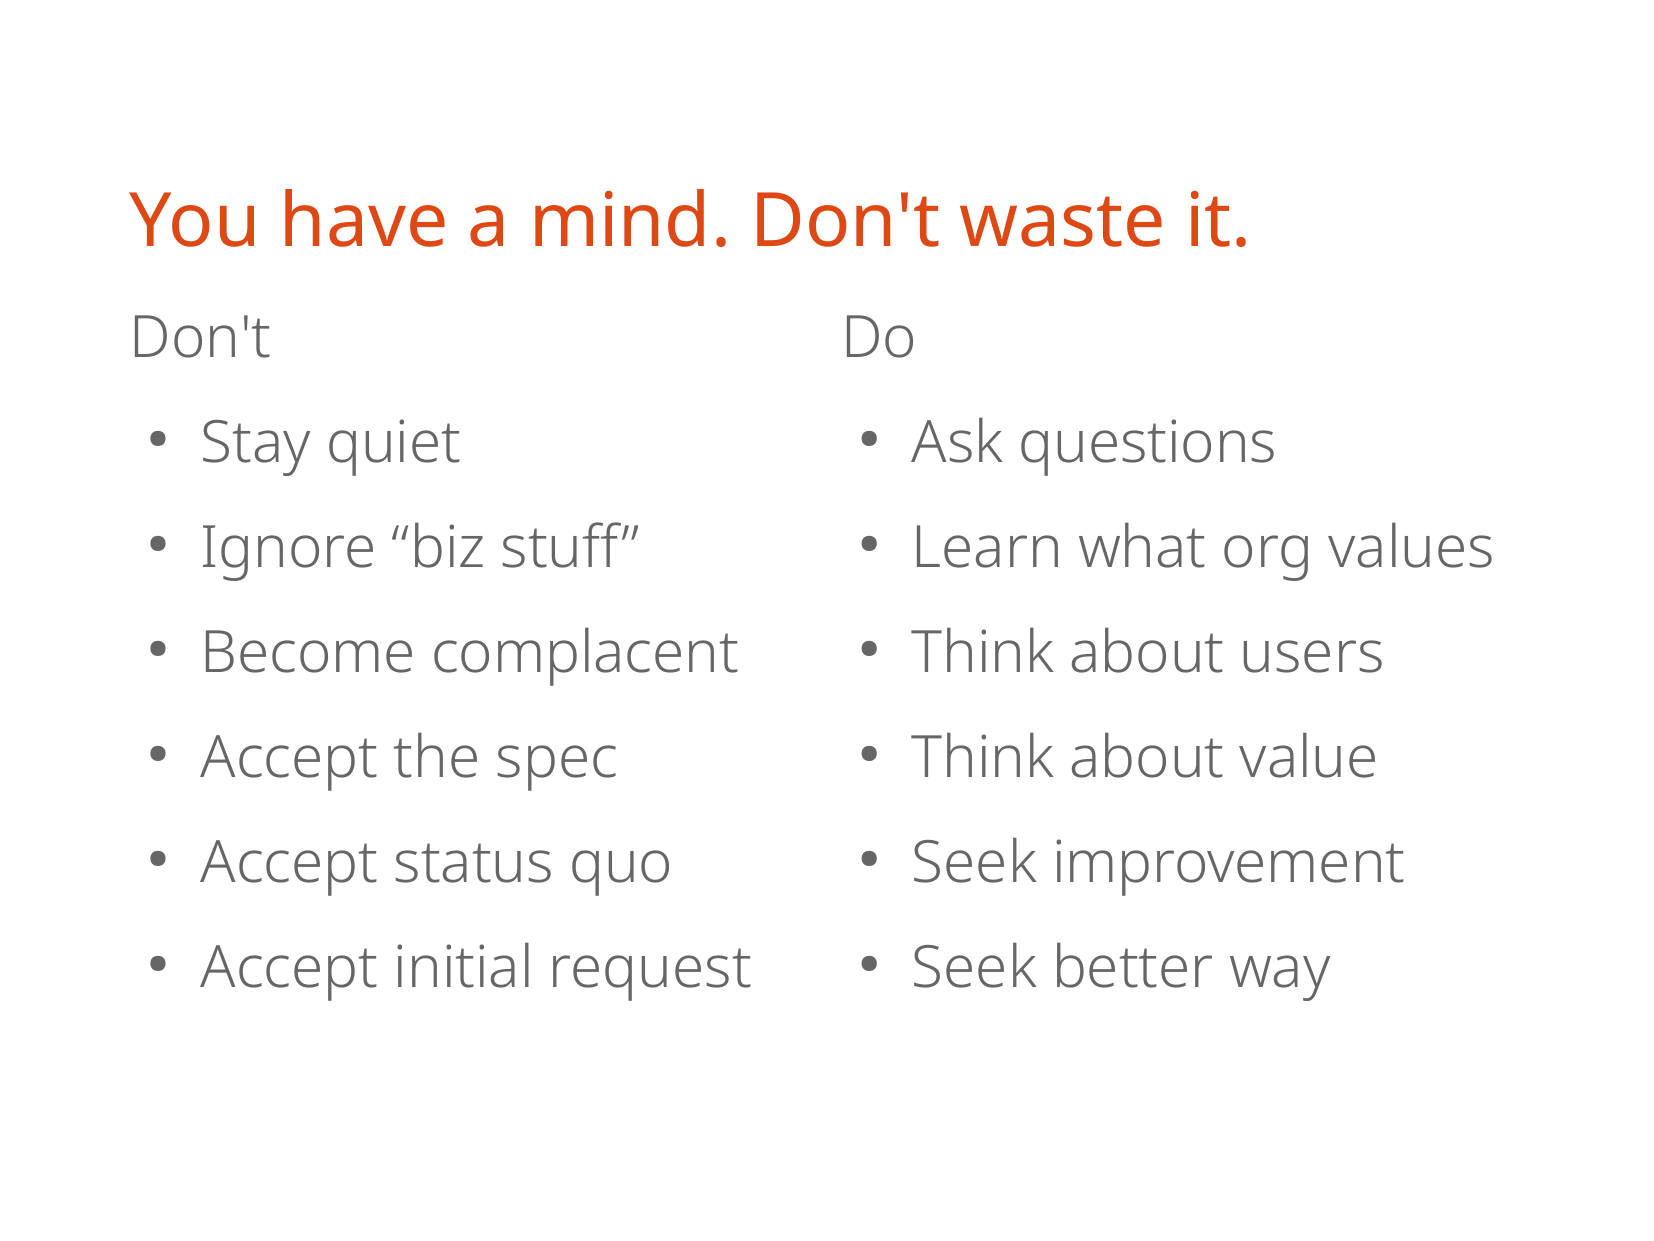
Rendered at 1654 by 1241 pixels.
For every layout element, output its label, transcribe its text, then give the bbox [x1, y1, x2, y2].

title You have a mind. Don't waste it. [129, 153, 1518, 281]
list Don't Stay quiet Ignore “biz stuff” Become complacent Accept the spec Accept status quo Accept initial request [129, 295, 808, 1010]
list Do Ask questions Learn what org values Think about users Think about value Seek improvement Seek better way [841, 295, 1519, 1010]
